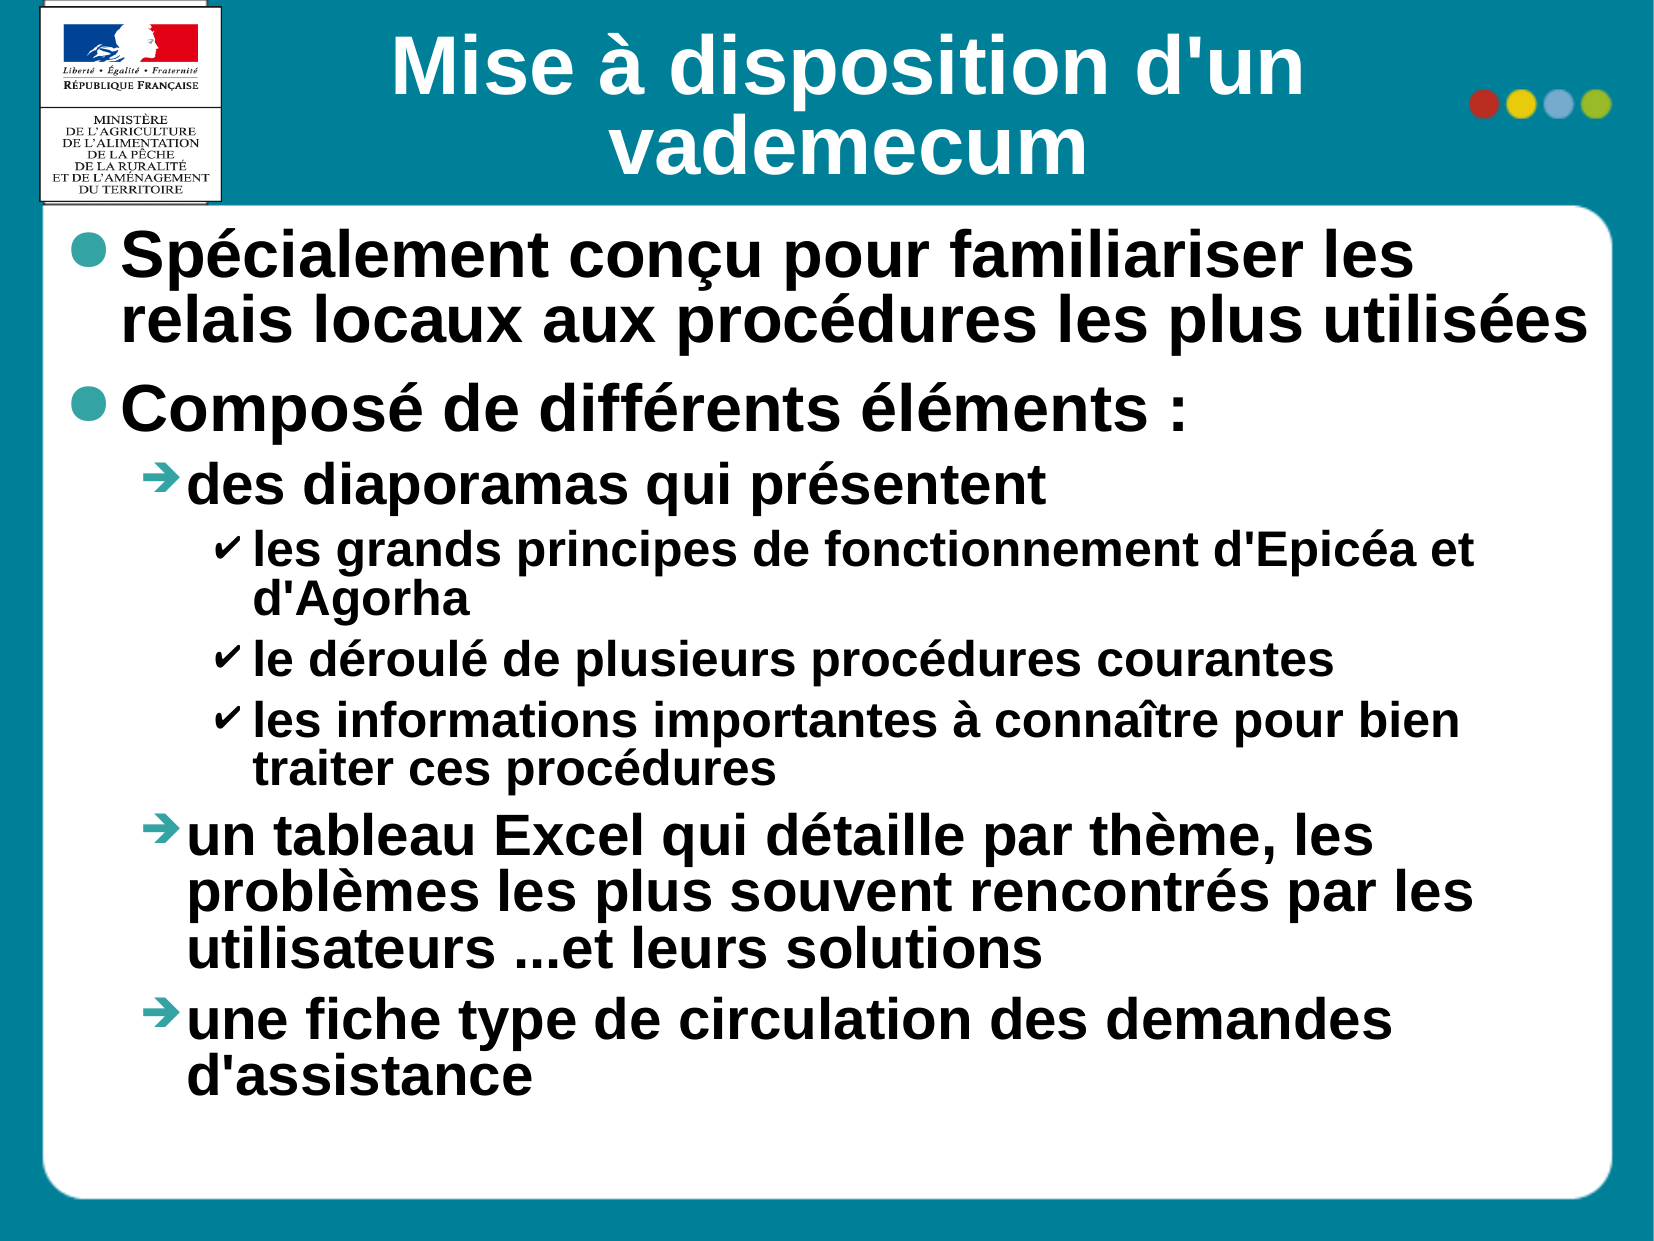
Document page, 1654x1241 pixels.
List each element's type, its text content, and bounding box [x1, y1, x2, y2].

title Mise à disposition d'un vademecum [162, 0, 1536, 225]
list Spécialement conçu pour familiariser les relais locaux aux procédures les plus utilisées Composé de différents éléments : des diaporamas qui présentent les grands principes de fonctionnement d'Epicéa et d'Agorha le déroulé de plusieurs procédures courantes les informations importantes à connaître pour bien traiter ces procédures un tableau Excel qui détaille par thème, les problèmes les plus souvent rencontrés par les utilisateurs ...et leurs solutions une fiche type de circulation des demandes d'assistance [64, 225, 1595, 1215]
picture [0, 0, 1654, 1241]
